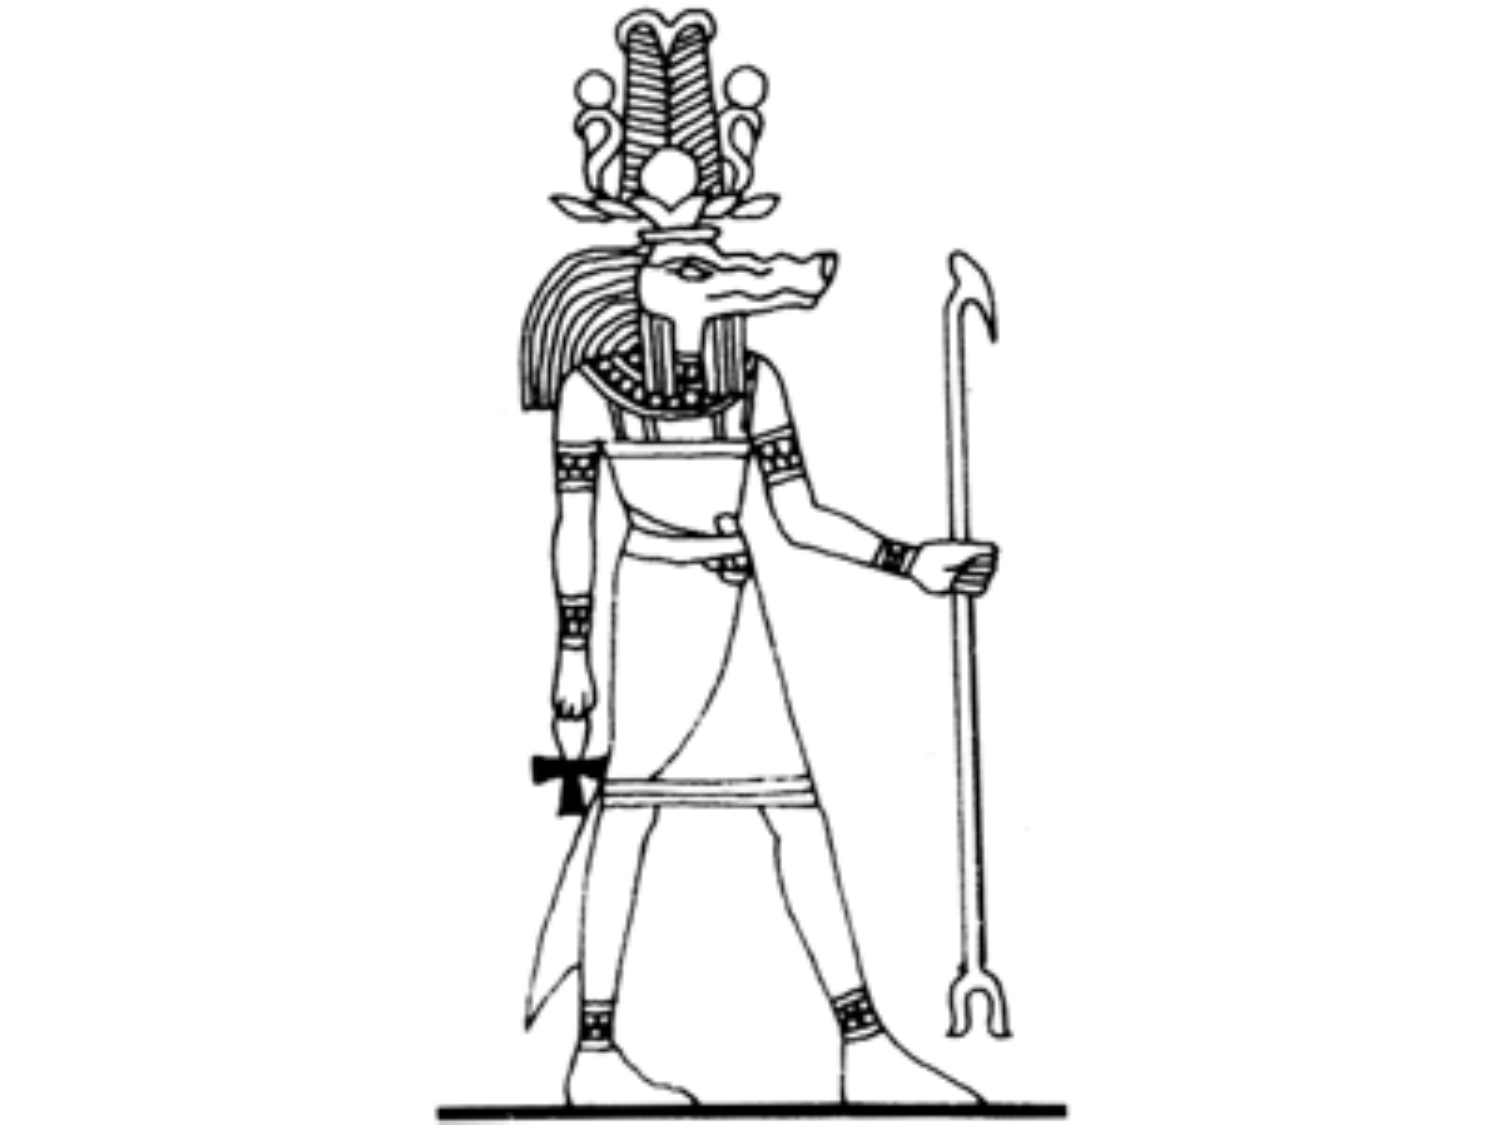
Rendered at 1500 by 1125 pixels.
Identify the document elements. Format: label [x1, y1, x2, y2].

picture [425, 0, 1075, 1125]
